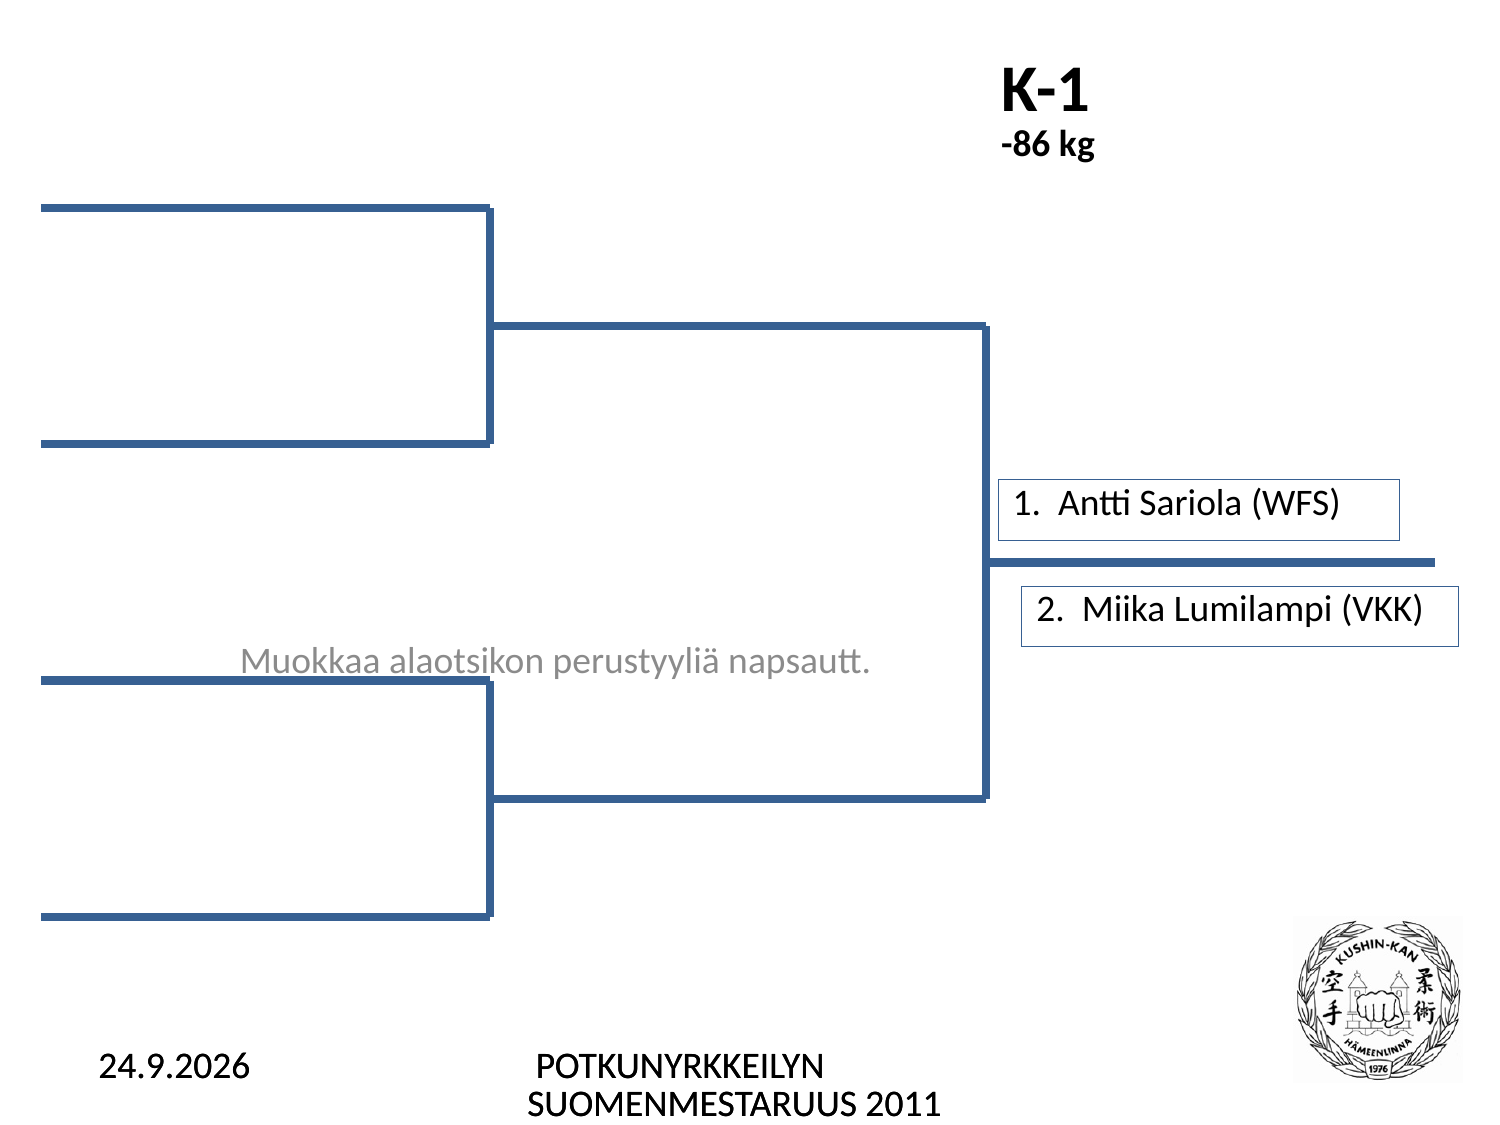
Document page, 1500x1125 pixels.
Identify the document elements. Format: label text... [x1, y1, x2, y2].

footer POTKUNYRKKEILYN SUOMENMESTARUUS 2011 [512, 1042, 988, 1103]
text_box 1. Antti Sariola (WFS) [998, 479, 1400, 541]
slide_number 8.5.2011 [75, 1042, 425, 1103]
text_box K-1 -86 kg [986, 54, 1400, 196]
picture [1293, 916, 1463, 1083]
text_box 2. Miika Lumilampi (VKK) [1021, 586, 1459, 647]
